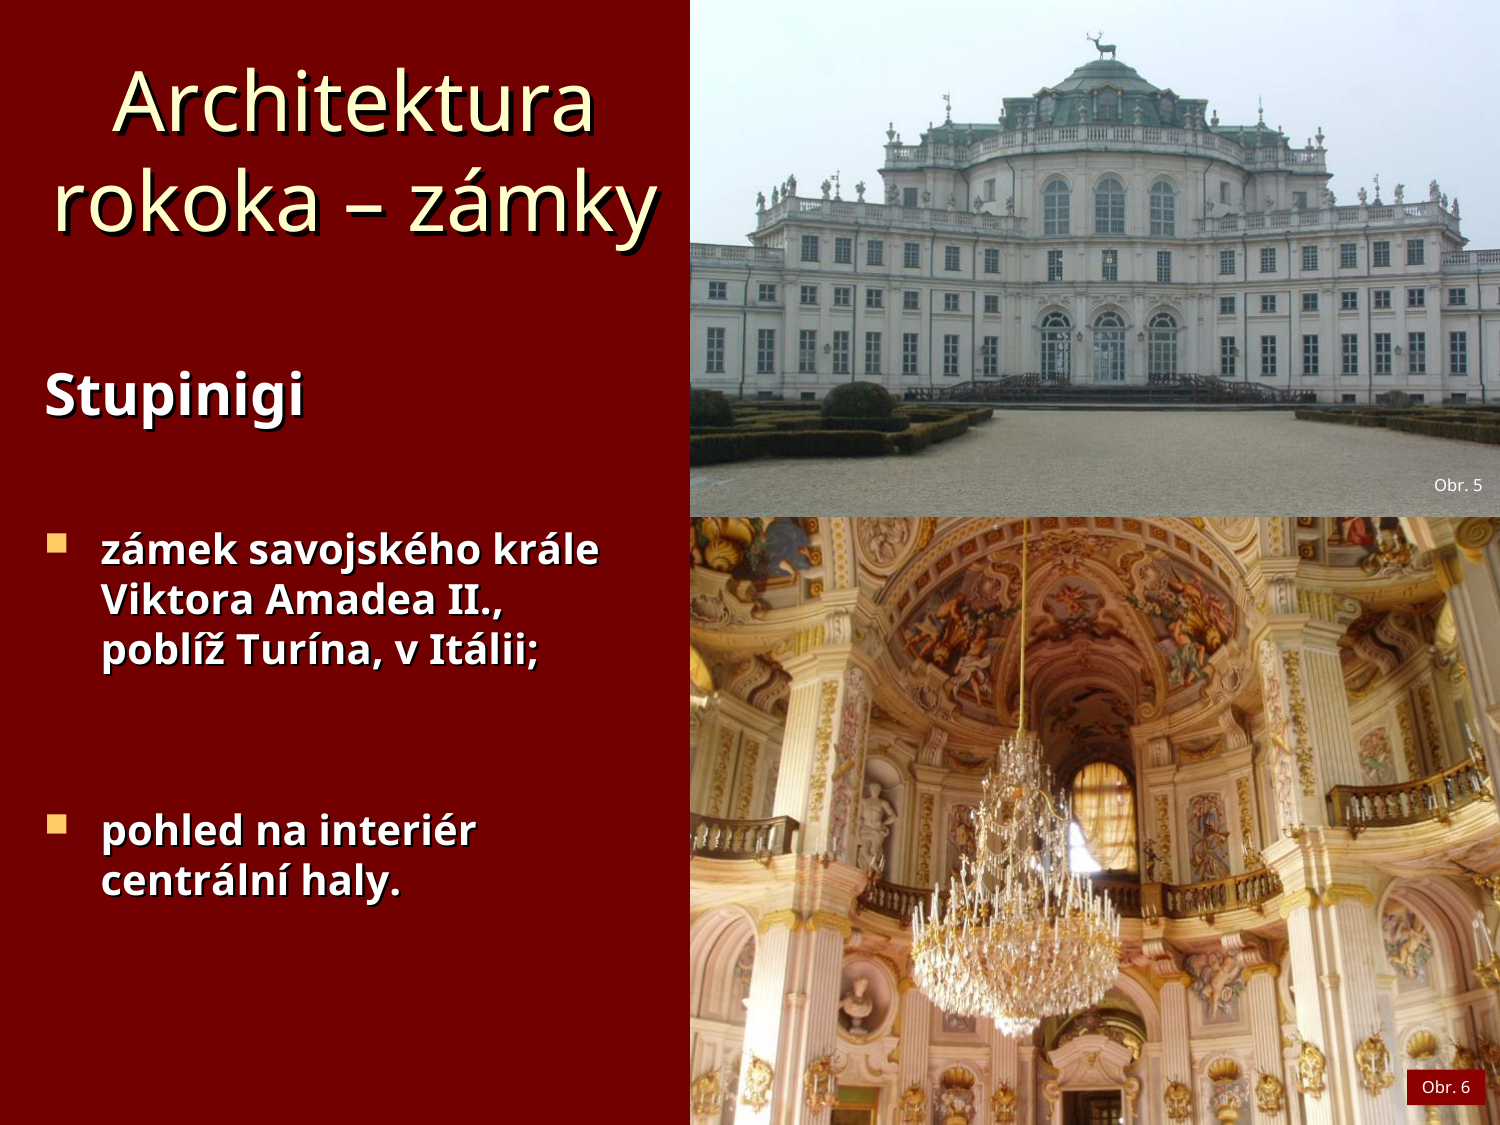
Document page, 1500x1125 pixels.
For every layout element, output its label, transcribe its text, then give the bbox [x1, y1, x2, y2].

text_box Obr. 5 [1419, 467, 1498, 503]
title Architektura rokoka – zámky [0, 40, 690, 256]
text_box [690, 0, 1500, 1125]
list Stupinigi zámek savojského krále Viktora Amadea II., poblíž Turína, v Itálii; pohled na interiér centrální haly. [29, 350, 690, 1001]
text_box Obr. 6 [1407, 1069, 1486, 1106]
